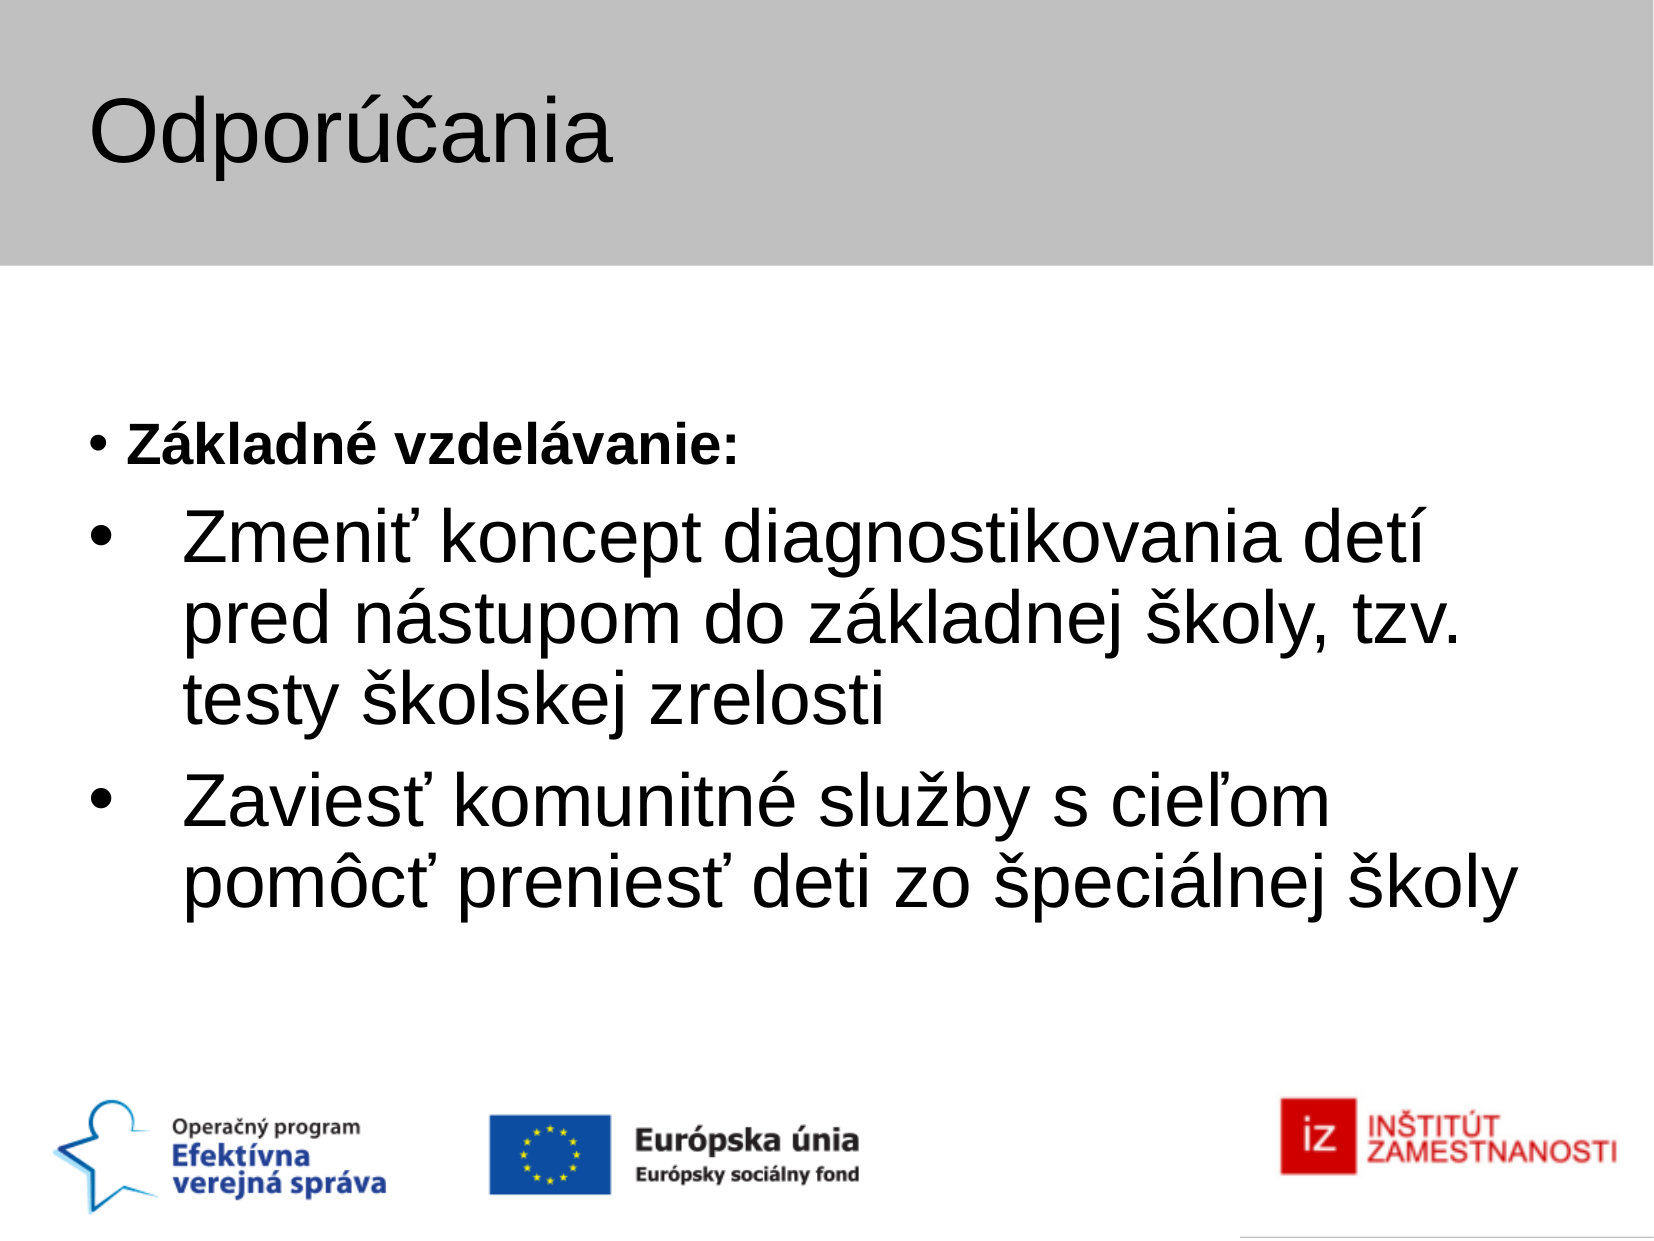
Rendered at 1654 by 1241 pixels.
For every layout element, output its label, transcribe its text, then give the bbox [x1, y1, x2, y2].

picture [1240, 1033, 1654, 1240]
text_box Základné vzdelávanie: Zmeniť koncept diagnostikovania detí pred nástupom do základnej školy, tzv. testy školskej zrelosti Zaviesť komunitné služby s cieľom pomôcť preniesť deti zo špeciálnej školy [88, 414, 1590, 1060]
text_box Odporúčania [88, 29, 1565, 237]
picture [29, 1062, 886, 1240]
